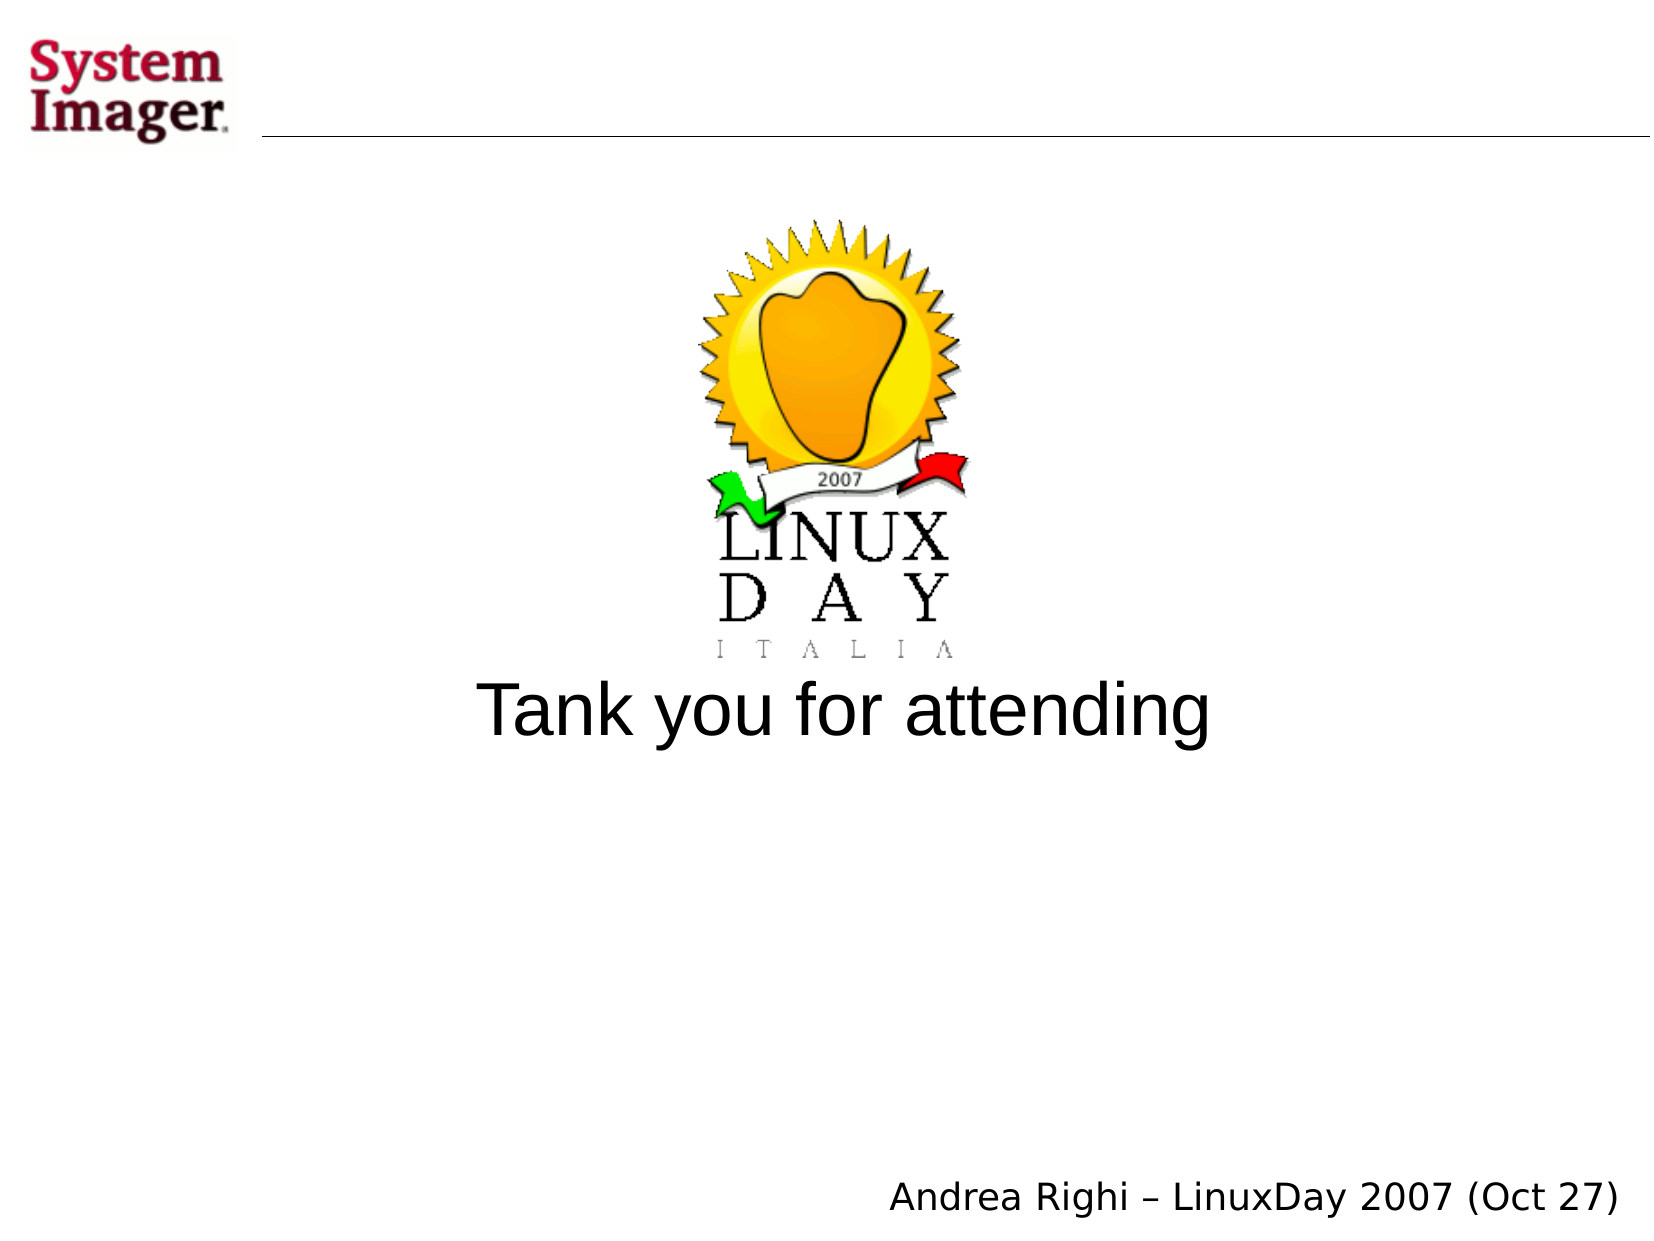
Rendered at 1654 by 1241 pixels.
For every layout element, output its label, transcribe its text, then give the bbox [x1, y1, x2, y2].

subtitle Tank you for attending [82, 232, 1571, 1102]
picture [25, 34, 237, 151]
picture [698, 218, 971, 658]
